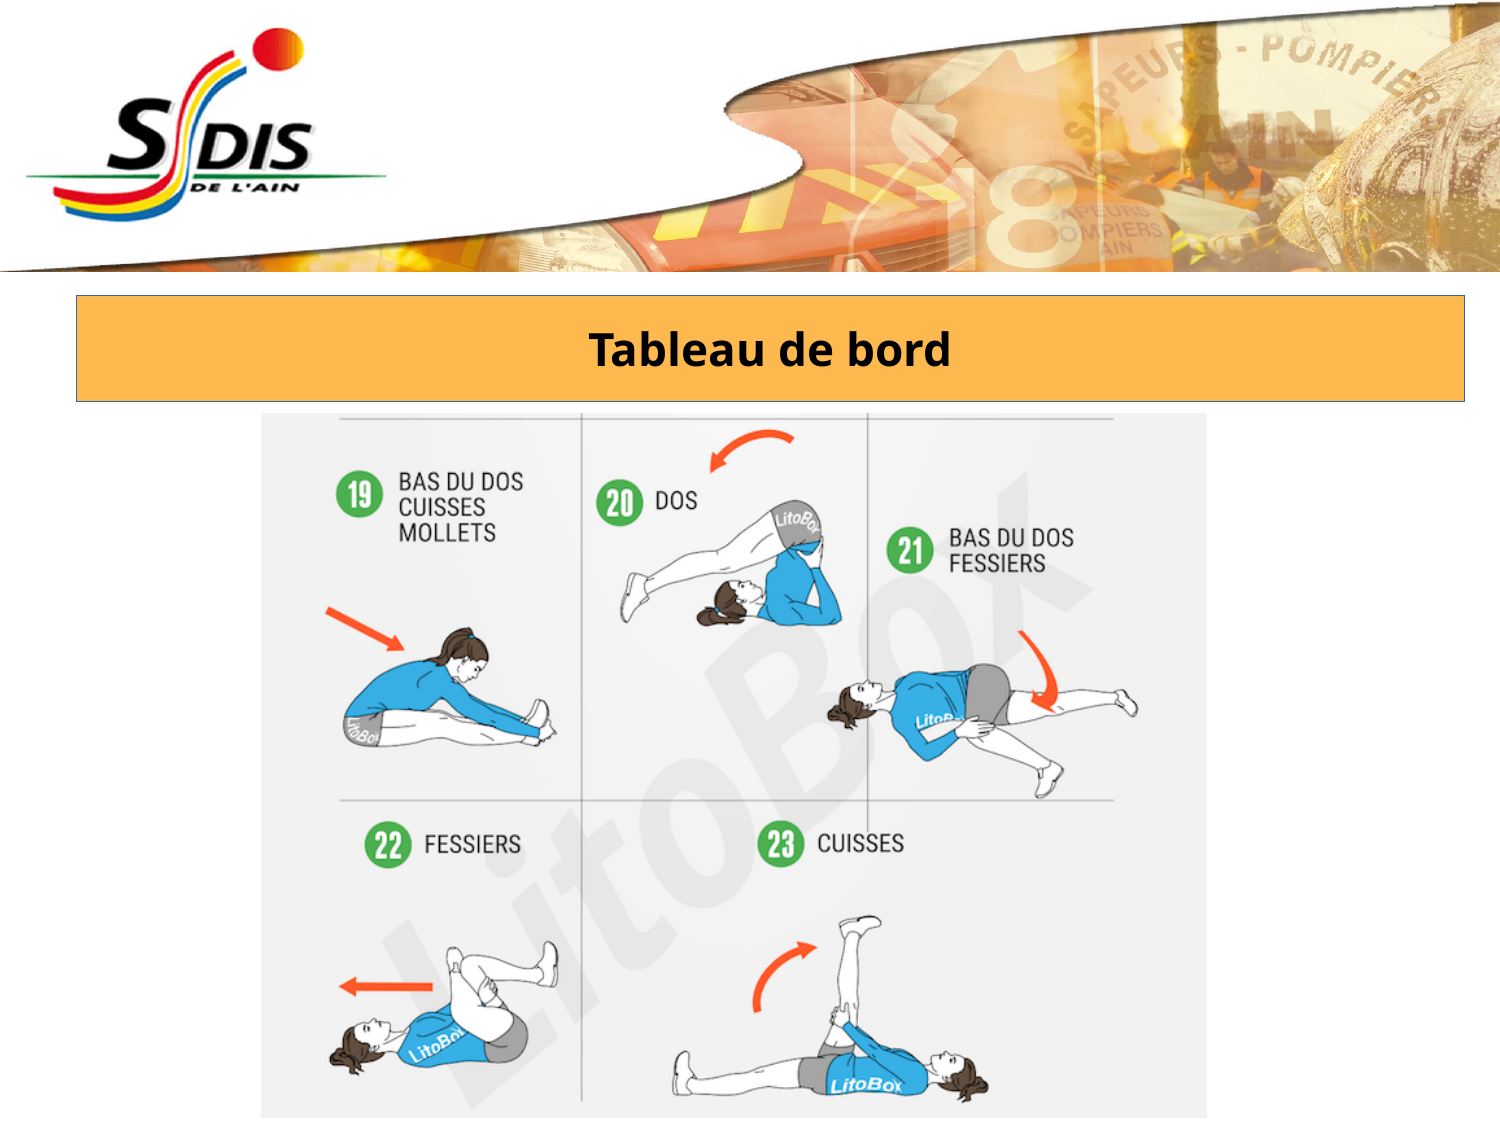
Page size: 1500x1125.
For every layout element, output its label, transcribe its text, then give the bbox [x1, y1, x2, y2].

picture [260, 413, 1207, 1118]
text_box Tableau de bord [76, 295, 1465, 402]
picture [0, 0, 1500, 272]
